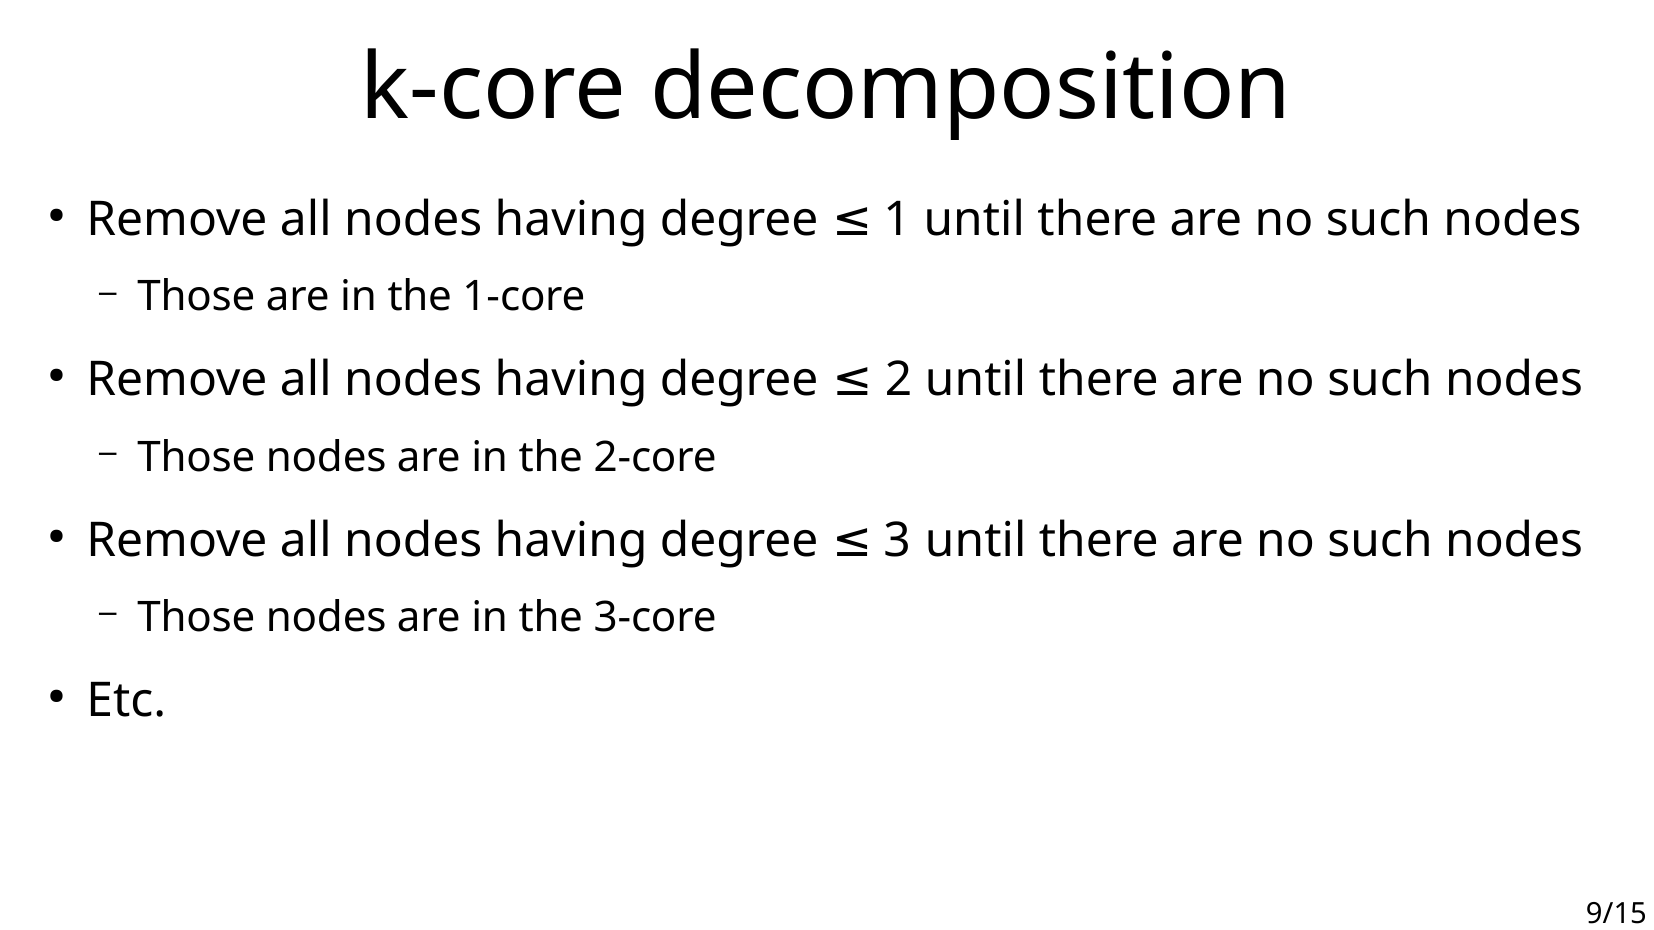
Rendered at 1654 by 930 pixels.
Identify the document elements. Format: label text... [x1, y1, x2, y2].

title k-core decomposition [82, 2, 1571, 166]
list Remove all nodes having degree ≤ 1 until there are no such nodes Those are in the 1-core Remove all nodes having degree ≤ 2 until there are no such nodes Those nodes are in the 2-core Remove all nodes having degree ≤ 3 until there are no such nodes Those nodes are in the 3-core Etc. [35, 183, 1621, 904]
